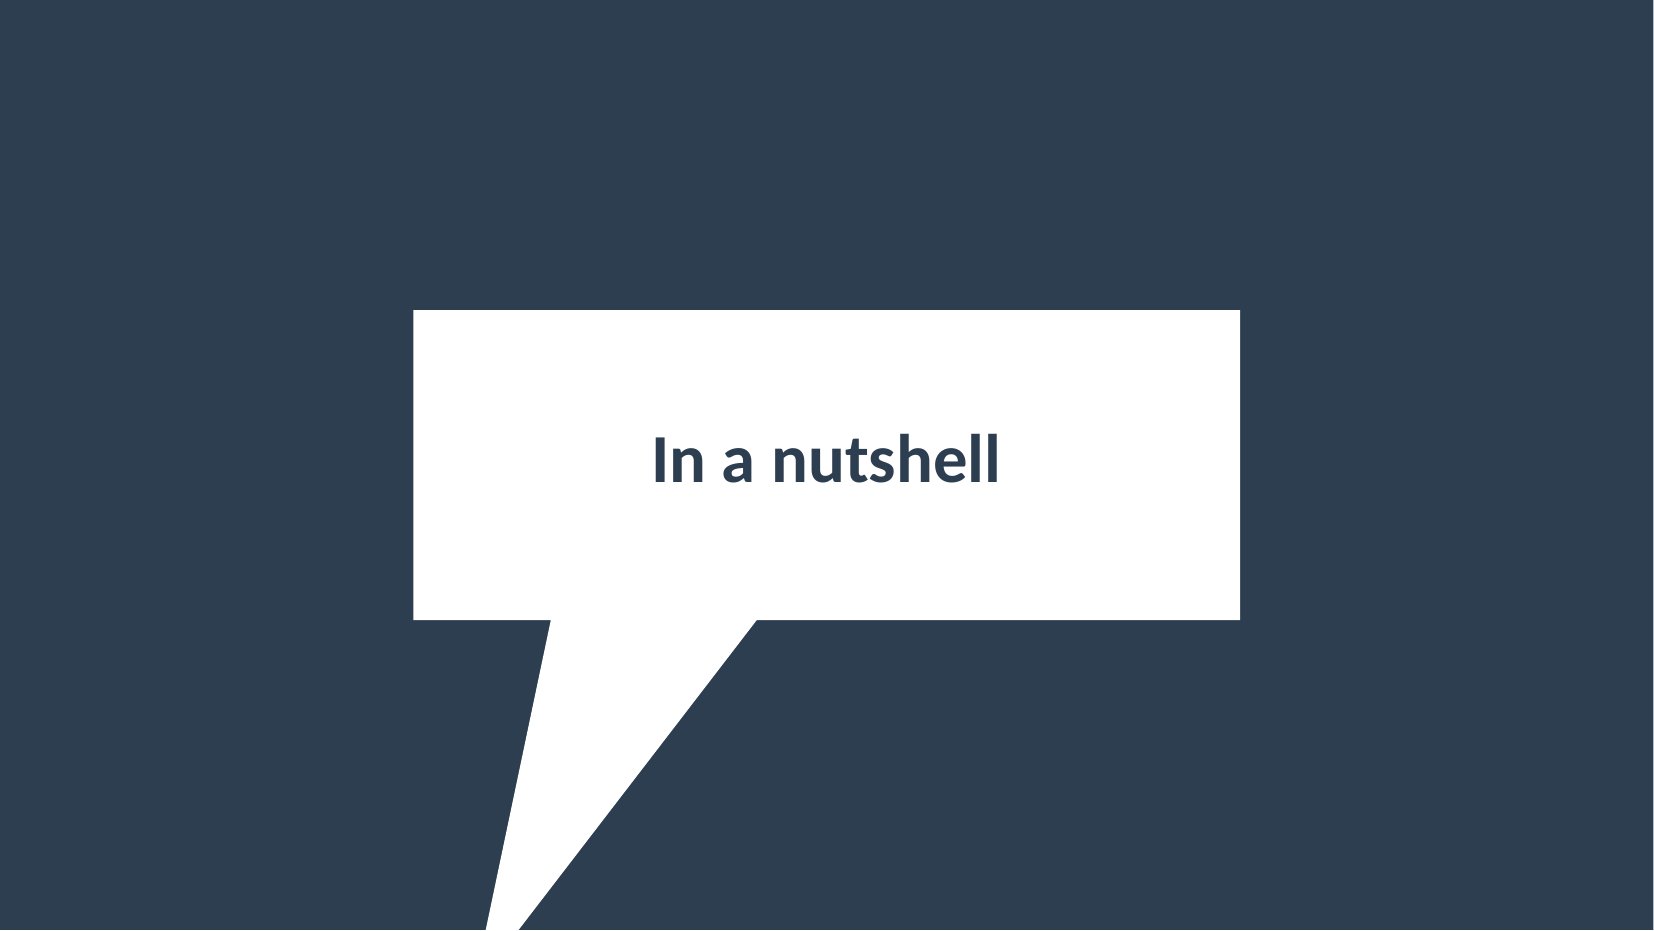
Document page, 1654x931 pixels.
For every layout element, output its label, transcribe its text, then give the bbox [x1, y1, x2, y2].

title In a nutshell [442, 332, 1211, 598]
